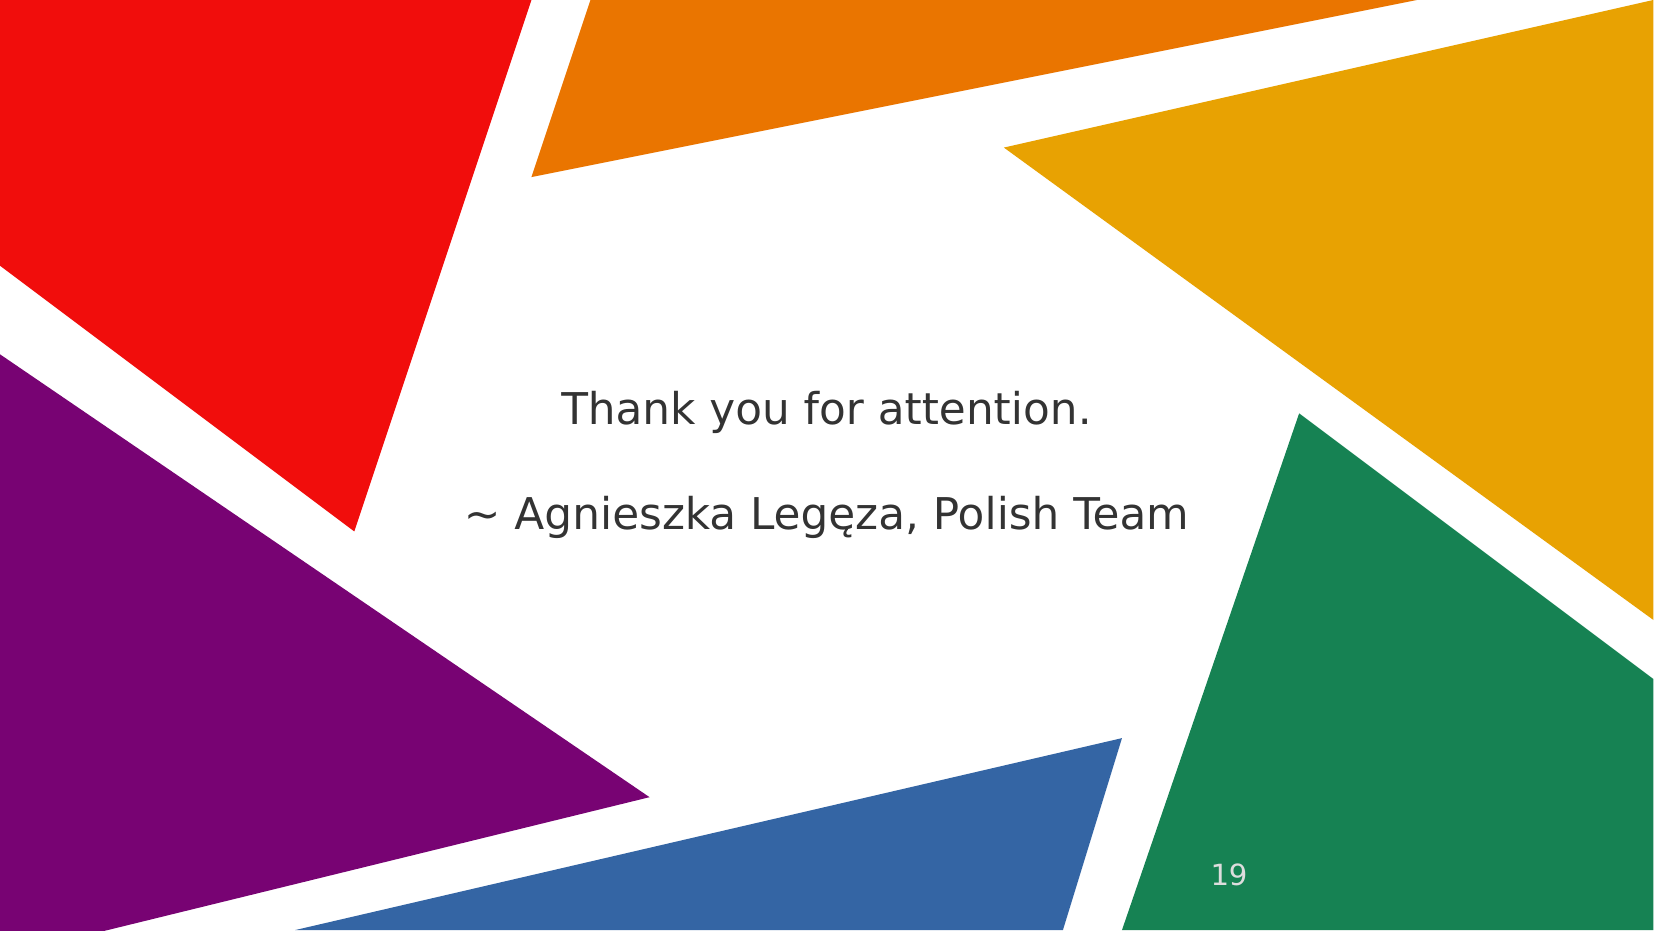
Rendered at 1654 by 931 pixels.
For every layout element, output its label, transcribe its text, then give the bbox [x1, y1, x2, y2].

title Thank you for attention. ~ Agnieszka Legęza, Polish Team [442, 357, 1211, 562]
text_box [1210, 856, 1595, 916]
